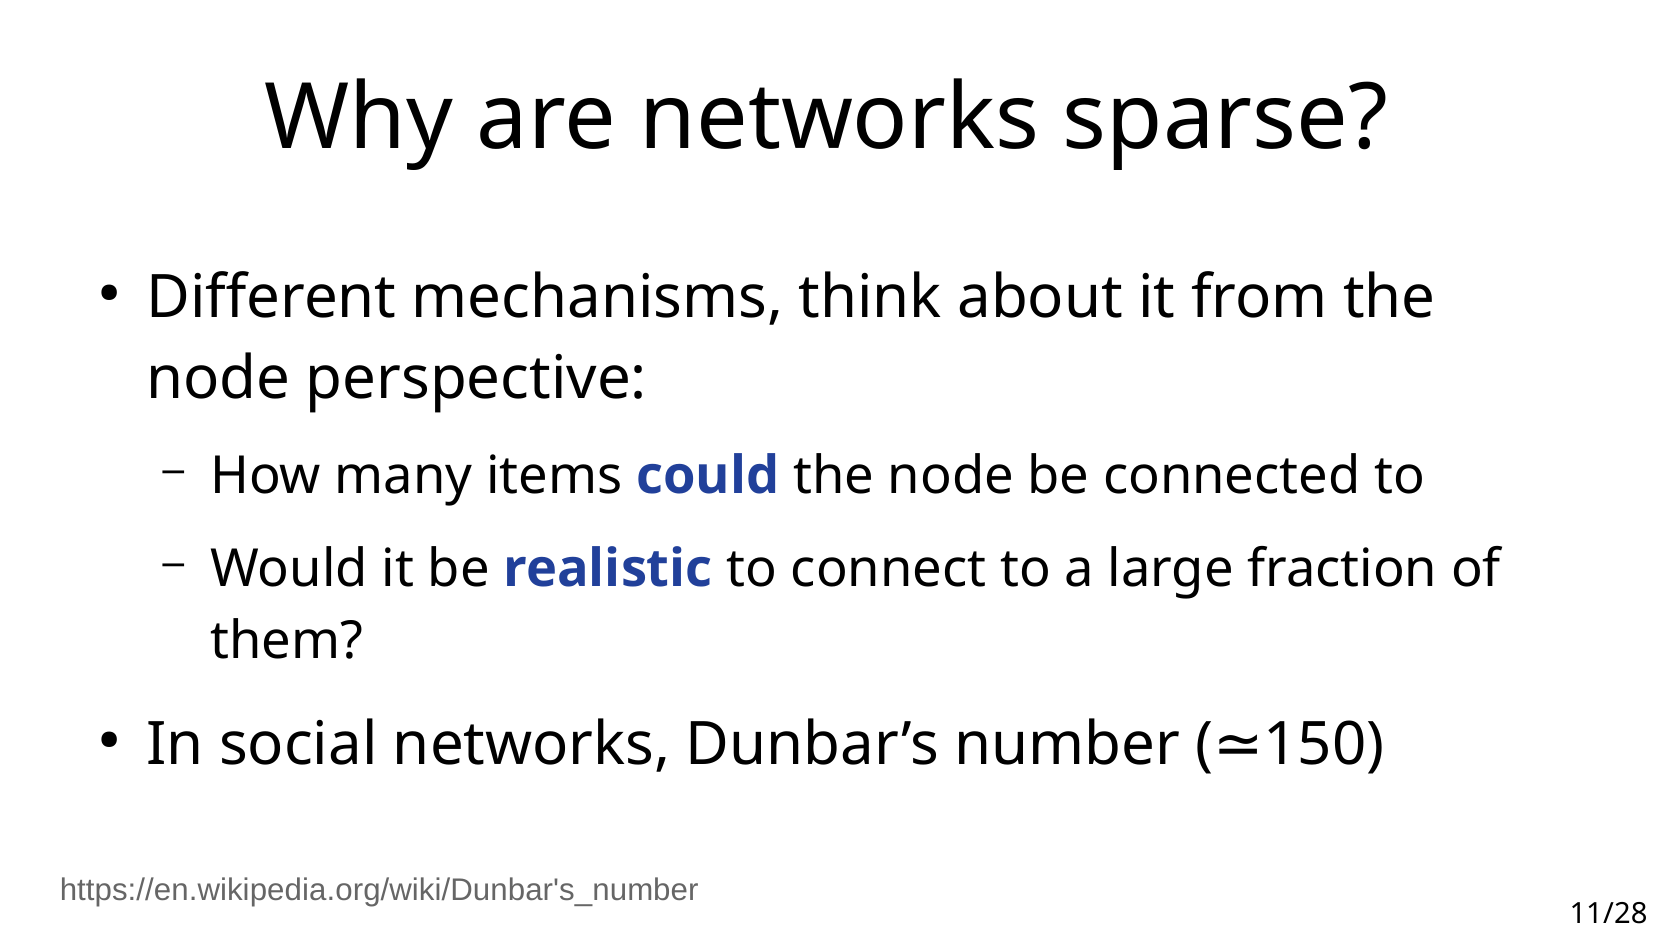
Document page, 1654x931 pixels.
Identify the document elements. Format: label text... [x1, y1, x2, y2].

text_box https://en.wikipedia.org/wiki/Dunbar's_number [45, 864, 837, 916]
title Why are networks sparse? [82, 1, 1571, 226]
list Different mechanisms, think about it from the node perspective: How many items could the node be connected to Would it be realistic to connect to a large fraction of them? In social networks, Dunbar’s number (≃150) [82, 253, 1571, 793]
